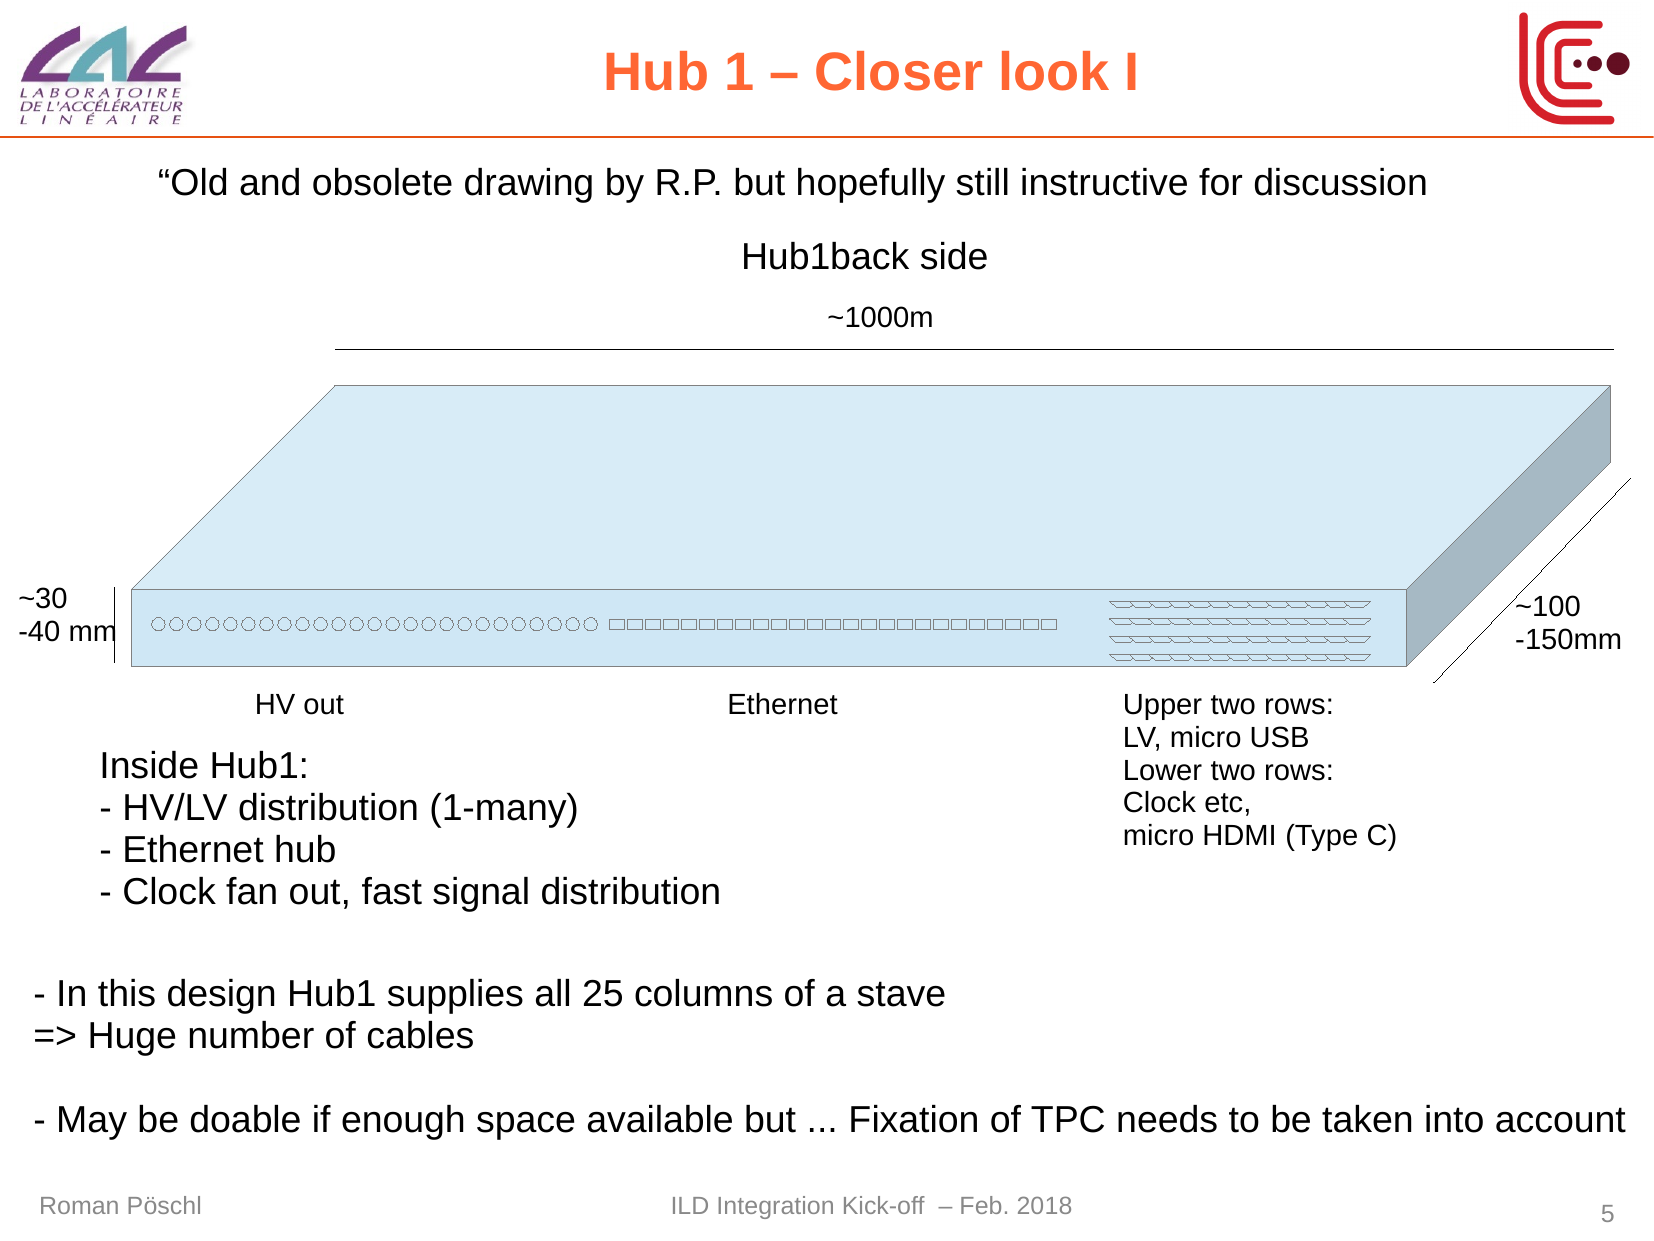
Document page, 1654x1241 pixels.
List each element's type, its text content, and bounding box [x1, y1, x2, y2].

text_box ~100 -150mm [1500, 582, 1654, 676]
text_box Upper two rows: LV, micro USB Lower two rows: Clock etc, micro HDMI (Type C) [1108, 680, 1414, 860]
text_box ~1000m [812, 293, 1080, 386]
text_box - In this design Hub1 supplies all 25 columns of a stave => Huge number of cables - May be doable if enough space available but ... Fixation of TPC needs to be taken into account [18, 964, 1654, 1148]
title Hub 1 – Closer look I [128, 29, 1617, 113]
text_box HV out [240, 680, 360, 729]
text_box [131, 385, 1611, 667]
picture [1508, 2, 1641, 135]
text_box “Old and obsolete drawing by R.P. but hopefully still instructive for discussion [143, 153, 1462, 211]
picture [17, 22, 199, 127]
text_box Inside Hub1: - HV/LV distribution (1-many) - Ethernet hub - Clock fan out, fast signal distribution [84, 737, 748, 963]
text_box ~30 -40 mm [3, 574, 133, 655]
text_box Hub1back side [726, 228, 1004, 285]
text_box Ethernet [712, 680, 853, 729]
